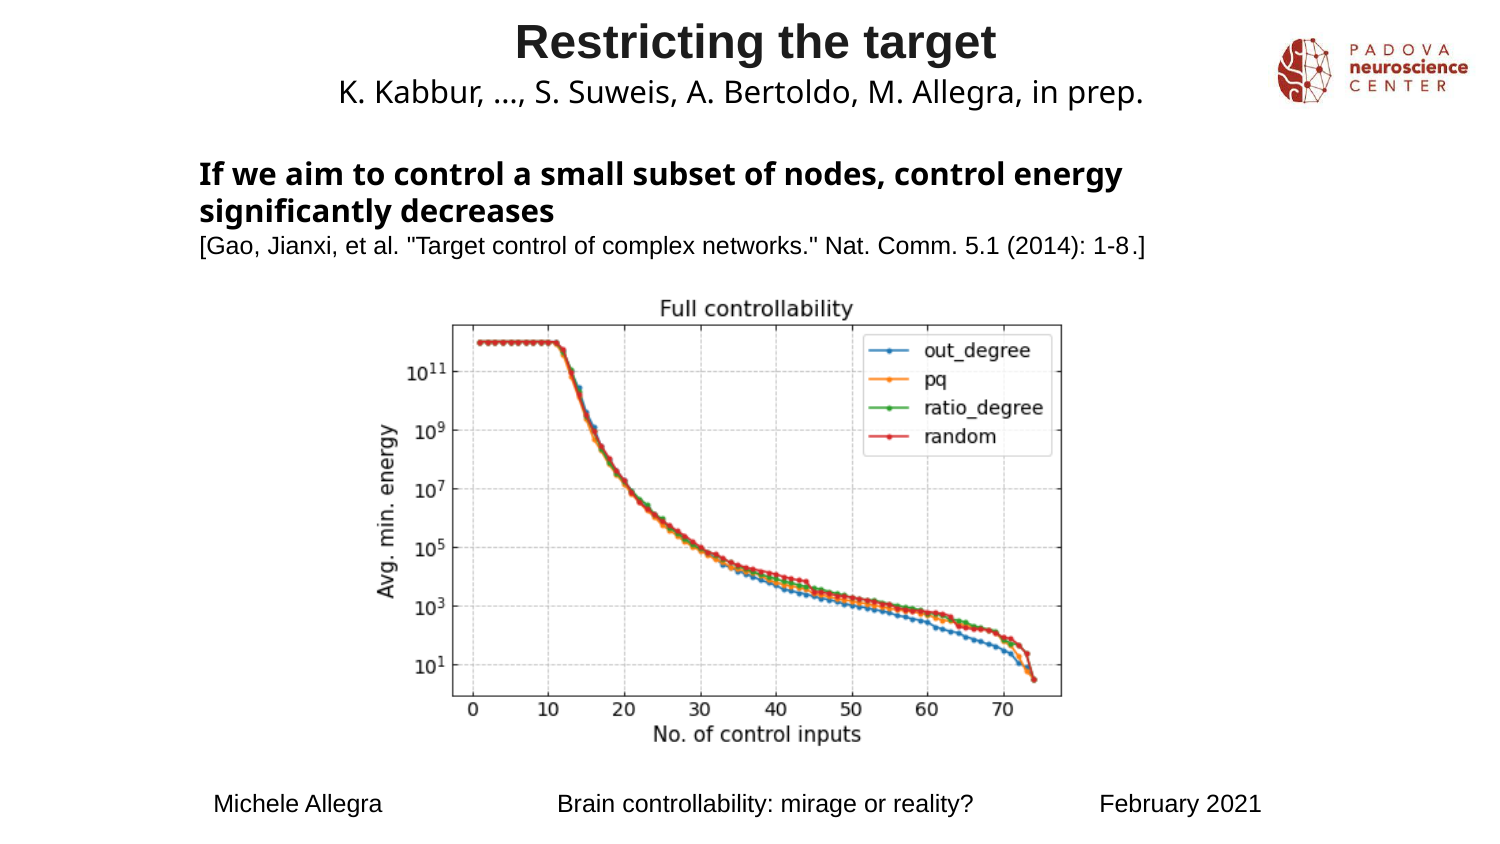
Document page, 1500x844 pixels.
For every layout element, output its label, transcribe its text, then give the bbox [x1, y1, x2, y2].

text_box K. Kabbur, …, S. Suweis, A. Bertoldo, M. Allegra, in prep. [248, 82, 1303, 125]
text_box Restricting the target [62, 0, 1450, 82]
text_box Michele Allegra Brain controllability: mirage or reality? February 2021 [64, 776, 1415, 828]
picture [1268, 10, 1476, 123]
text_box If we aim to control a small subset of nodes, control energy significantly decreases [Gao, Jianxi, et al. "Target control of complex networks." Nat. Comm. 5.1 (2014): 1-8.] [109, 82, 1241, 715]
picture [354, 266, 1140, 757]
